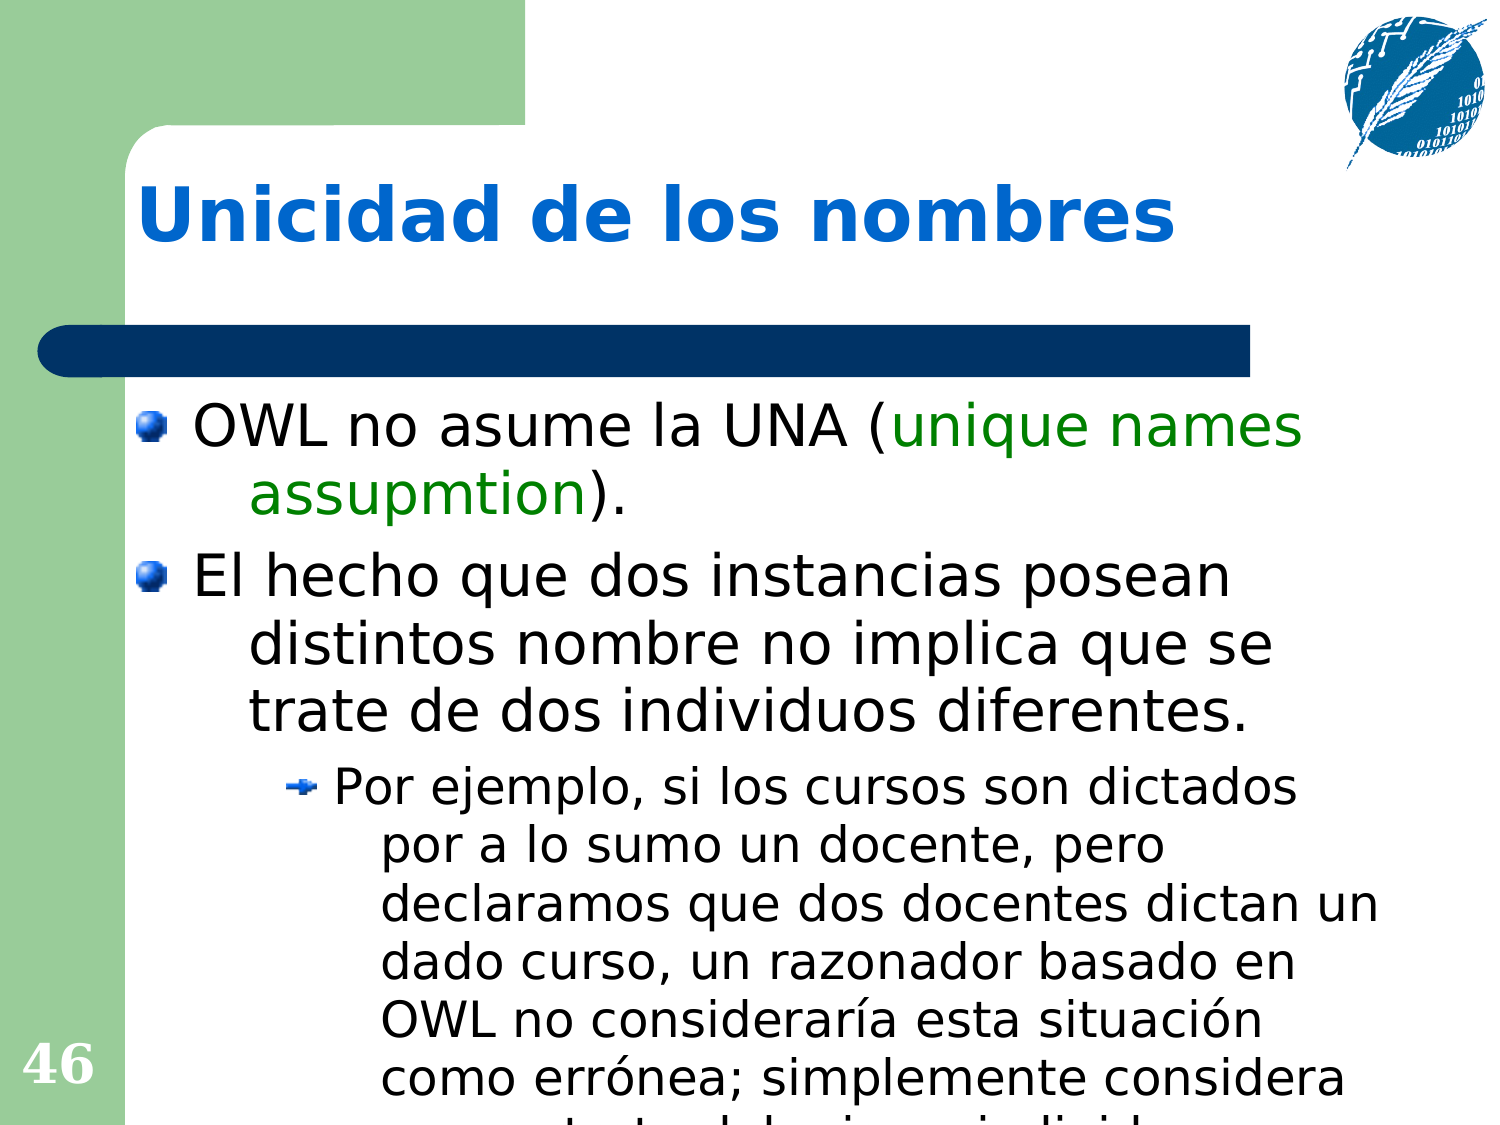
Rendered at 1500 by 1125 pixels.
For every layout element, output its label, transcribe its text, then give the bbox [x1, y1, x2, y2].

list OWL no asume la UNA (unique names assupmtion). El hecho que dos instancias posean distintos nombre no implica que se trate de dos individuos diferentes. Por ejemplo, si los cursos son dictados por a lo sumo un docente, pero declaramos que dos docentes dictan un dado curso, un razonador basado en OWL no consideraría esta situación como errónea; simplemente considera que se trata del mismo individuo. [136, 392, 1399, 1115]
picture [1341, 15, 1487, 172]
picture [1427, 138, 1431, 148]
picture [1436, 127, 1450, 136]
picture [1416, 140, 1425, 149]
picture [1433, 139, 1440, 147]
title Unicidad de los nombres [135, 135, 1413, 301]
